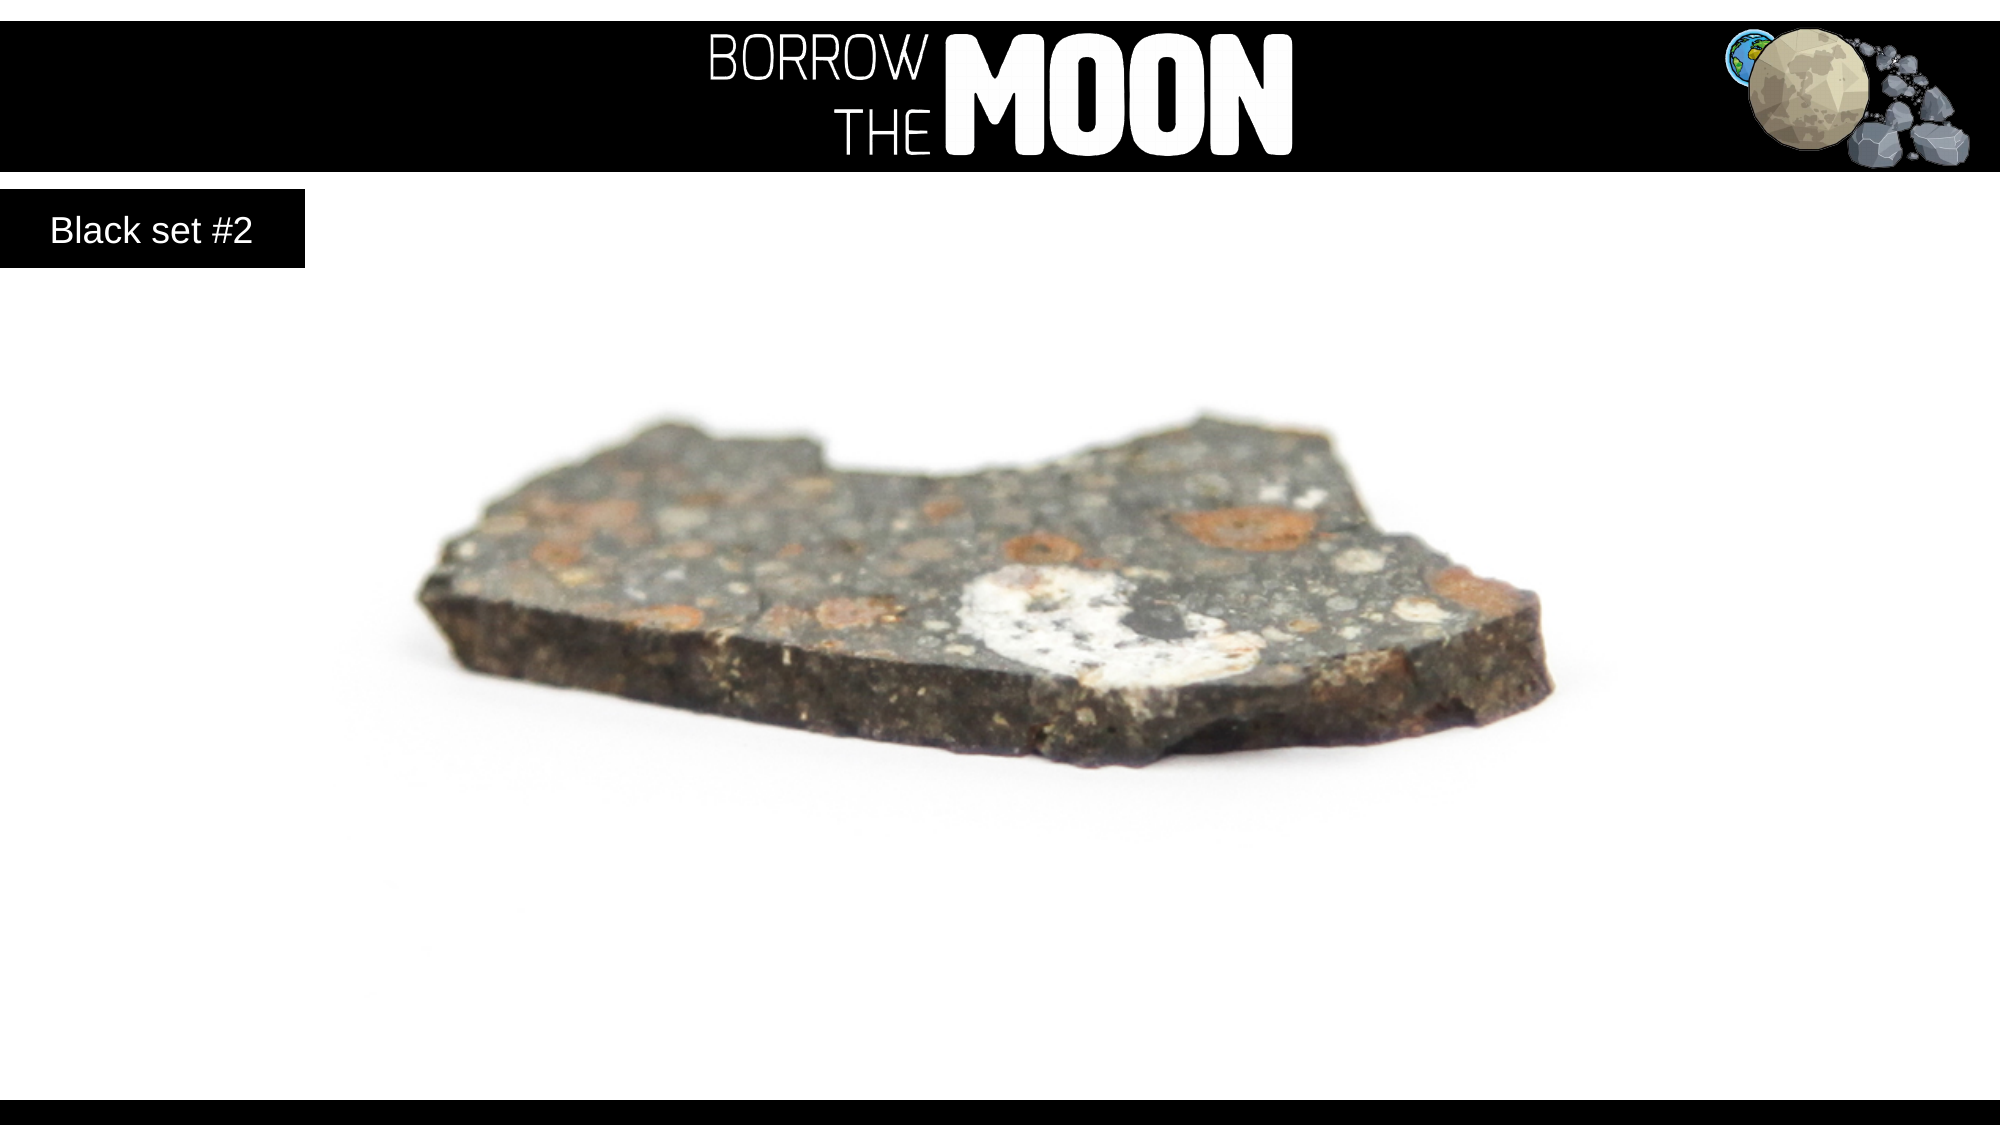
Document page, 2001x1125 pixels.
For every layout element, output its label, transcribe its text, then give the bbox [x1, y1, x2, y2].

text_box Black set #2 [0, 189, 305, 268]
picture [332, 187, 1668, 1078]
